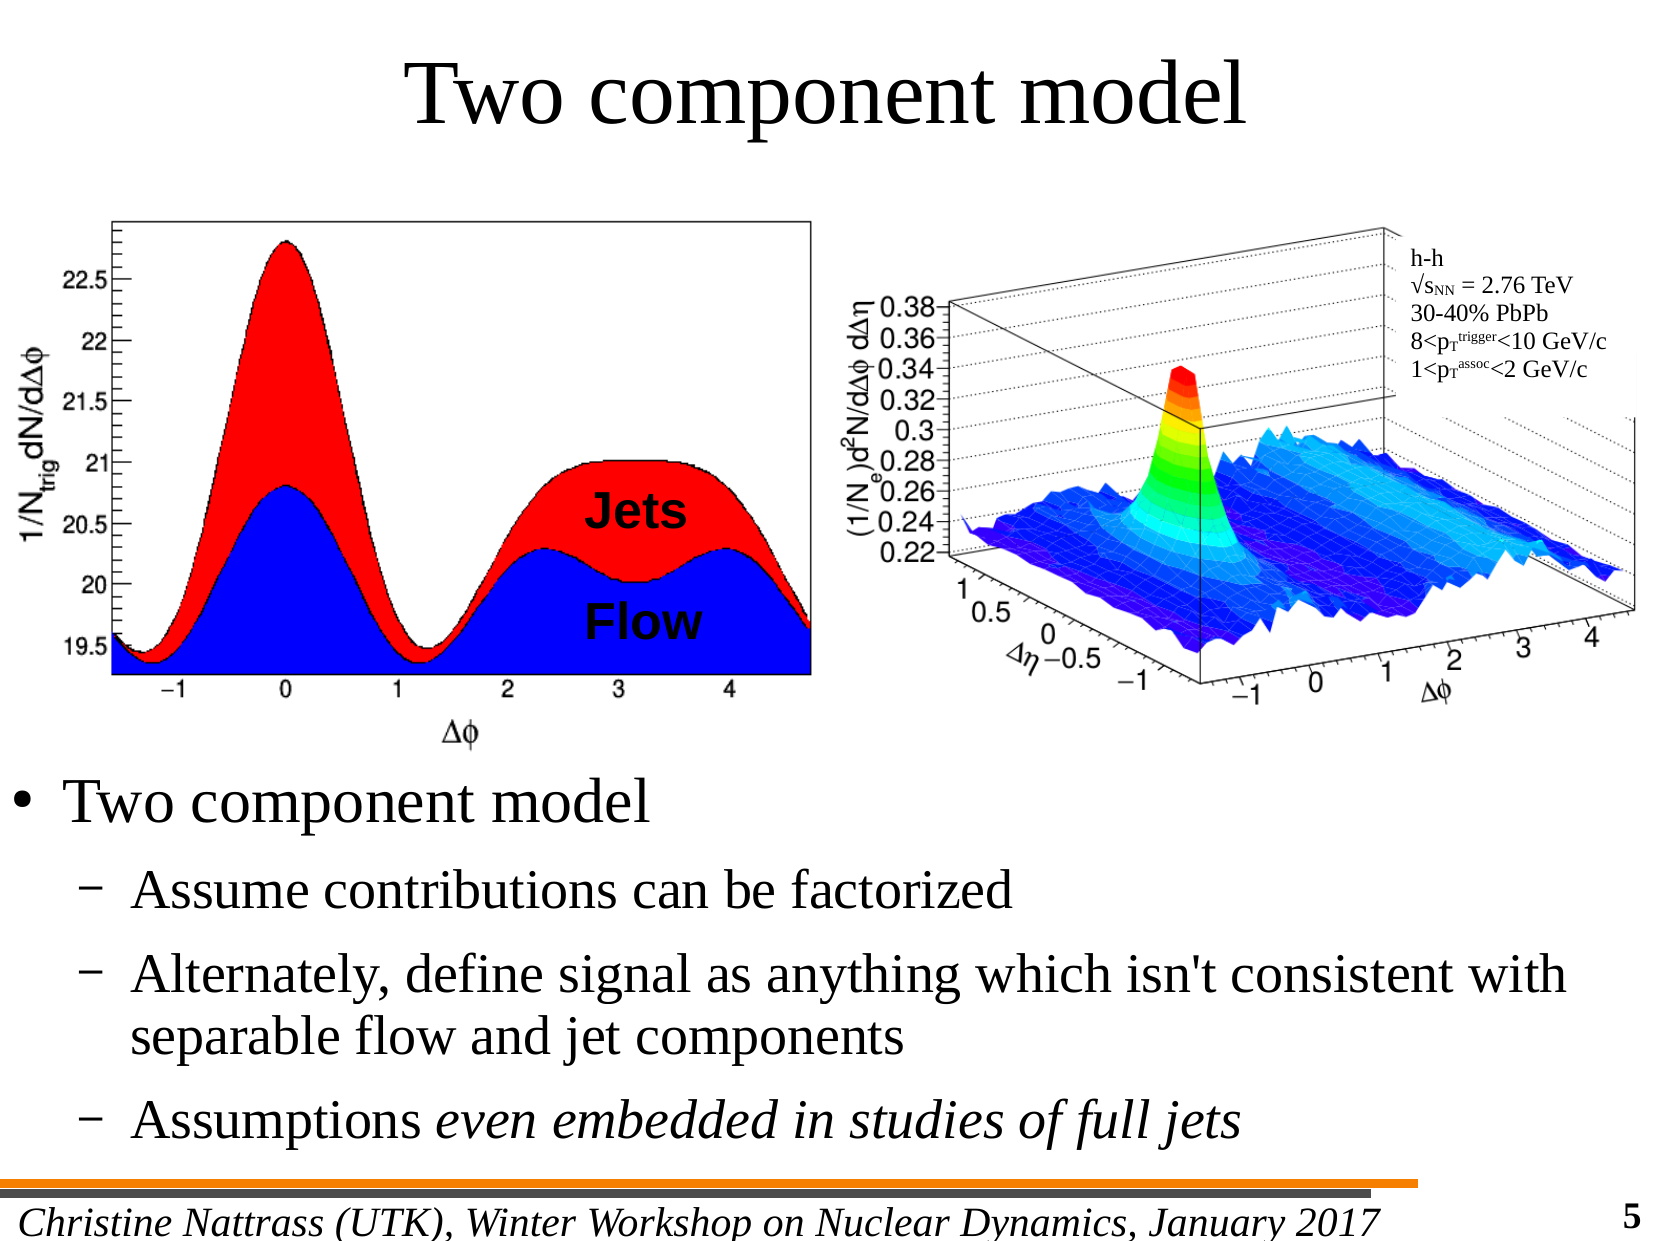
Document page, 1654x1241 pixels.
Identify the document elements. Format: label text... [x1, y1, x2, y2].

picture [825, 217, 1651, 736]
list Two component model Assume contributions can be factorized Alternately, define signal as anything which isn't consistent with separable flow and jet components Assumptions even embedded in studies of full jets [0, 765, 1654, 1156]
text_box Flow [570, 584, 726, 659]
title Two component model [82, 32, 1571, 153]
text_box Jets [570, 474, 726, 548]
text_box h-h √sNN = 2.76 TeV 30-40% PbPb 8<pTtrigger<10 GeV/c 1<pTassoc<2 GeV/c [1395, 236, 1636, 418]
picture [10, 211, 817, 759]
